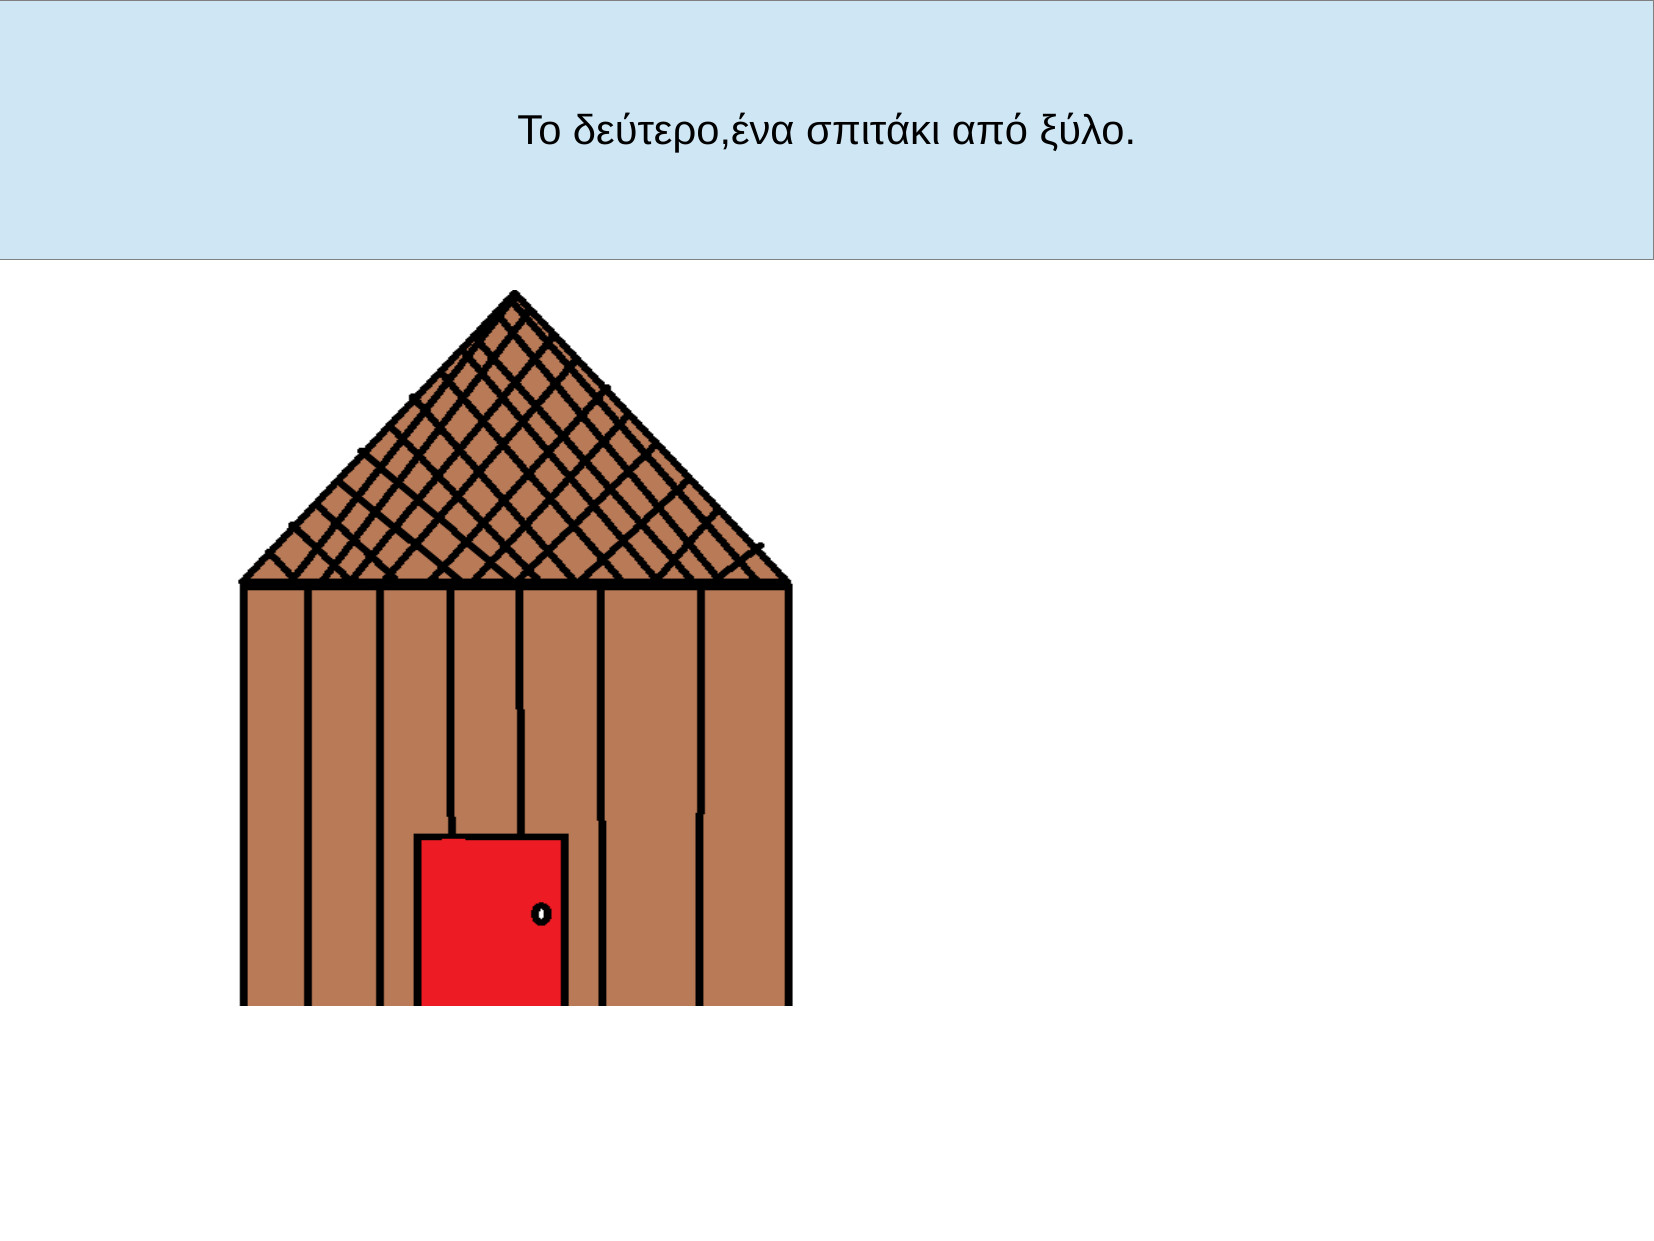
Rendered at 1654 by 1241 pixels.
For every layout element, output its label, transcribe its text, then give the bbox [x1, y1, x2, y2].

picture [82, 290, 843, 1006]
text_box Το δεύτερο,ένα σπιτάκι από ξύλο. [0, 0, 1654, 260]
